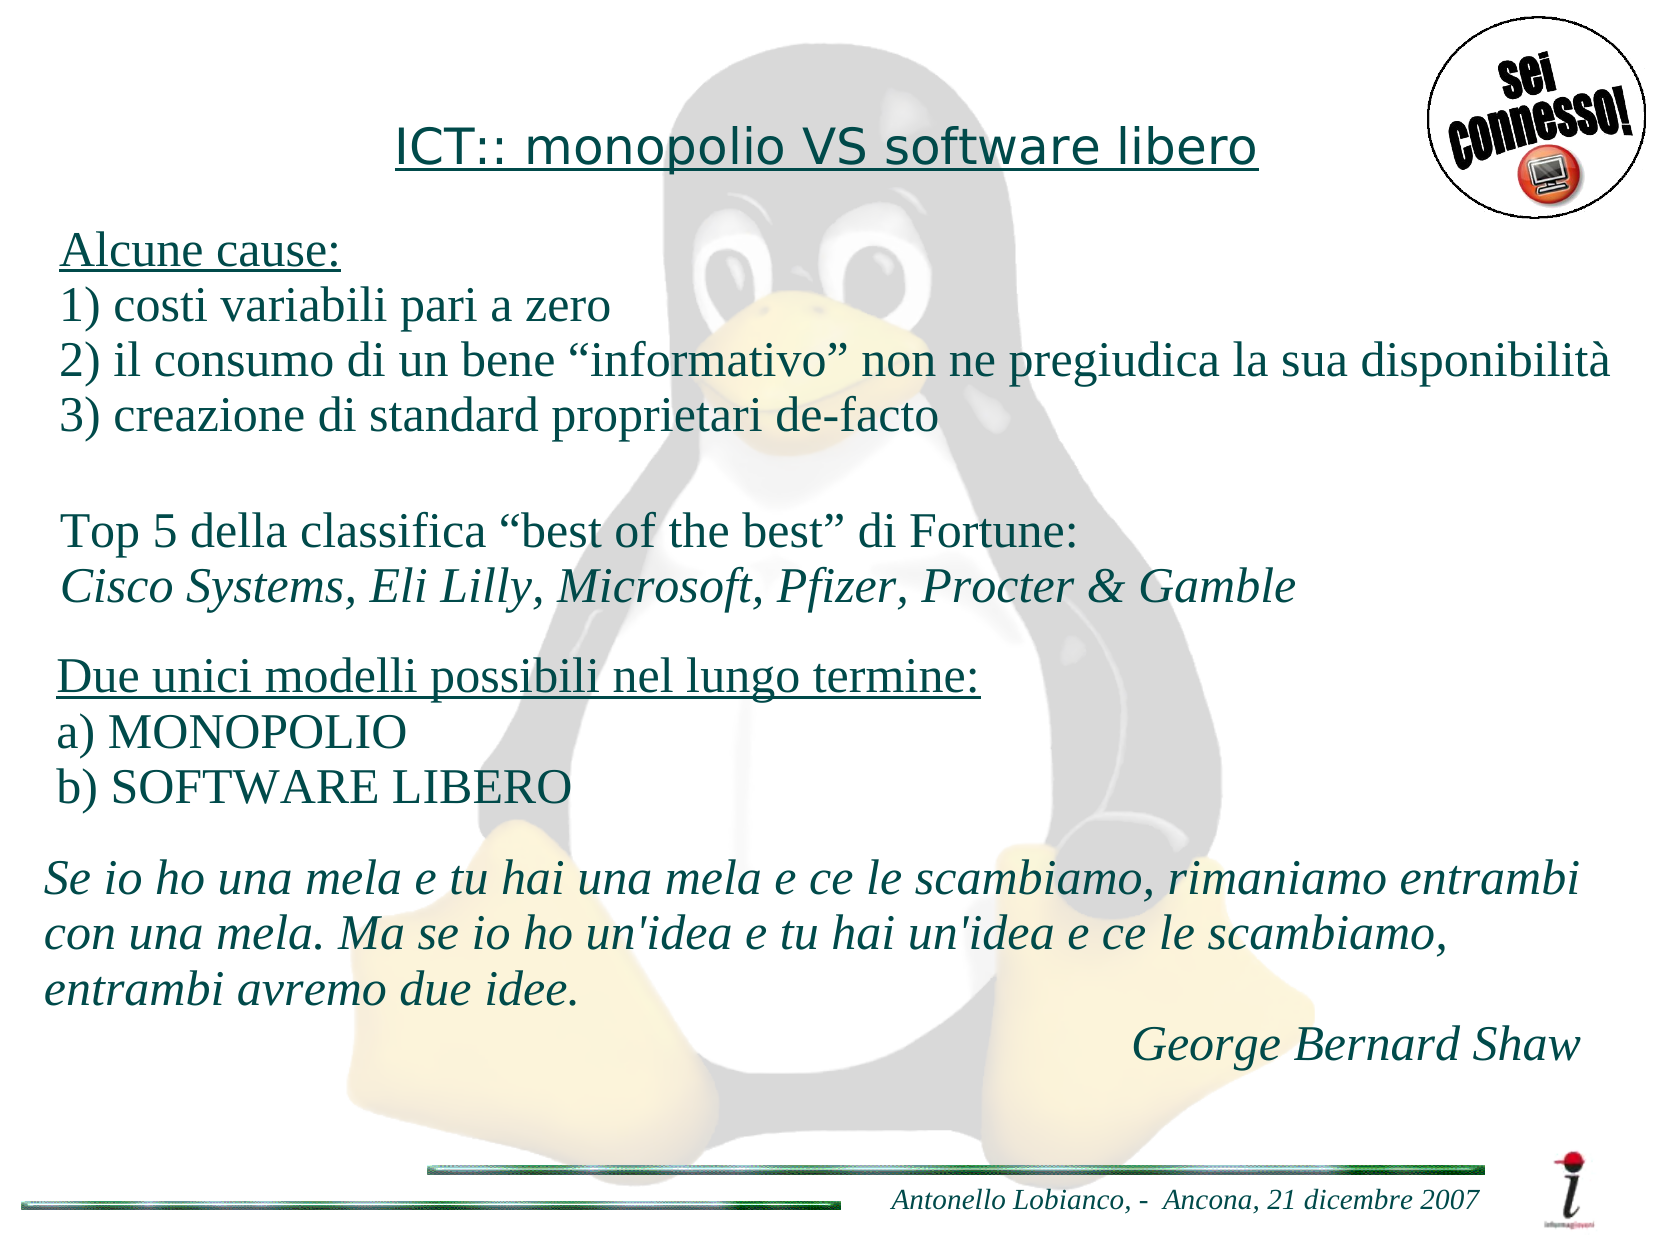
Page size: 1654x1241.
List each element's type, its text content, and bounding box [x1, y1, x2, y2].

picture [1425, 15, 1646, 219]
text_box ICT:: monopolio VS software libero [394, 118, 1259, 177]
picture [21, 1201, 841, 1210]
picture [1538, 1147, 1604, 1235]
text_box Alcune cause: 1) costi variabili pari a zero 2) il consumo di un bene “informativo” non ne pregiudica la sua disponibilità 3) creazione di standard proprietari de-facto [59, 221, 1615, 499]
picture [427, 1165, 1485, 1175]
text_box Due unici modelli possibili nel lungo termine: a) MONOPOLIO b) SOFTWARE LIBERO [56, 648, 981, 857]
text_box Se io ho una mela e tu hai una mela e ce le scambiamo, rimaniamo entrambi con una mela. Ma se io ho un'idea e tu hai un'idea e ce le scambiamo, entrambi avremo due idee. George Bernard Shaw [43, 849, 1589, 1131]
text_box Top 5 della classifica “best of the best” di Fortune: Cisco Systems, Eli Lilly, Microsoft, Pfizer, Procter & Gamble [59, 503, 1614, 643]
